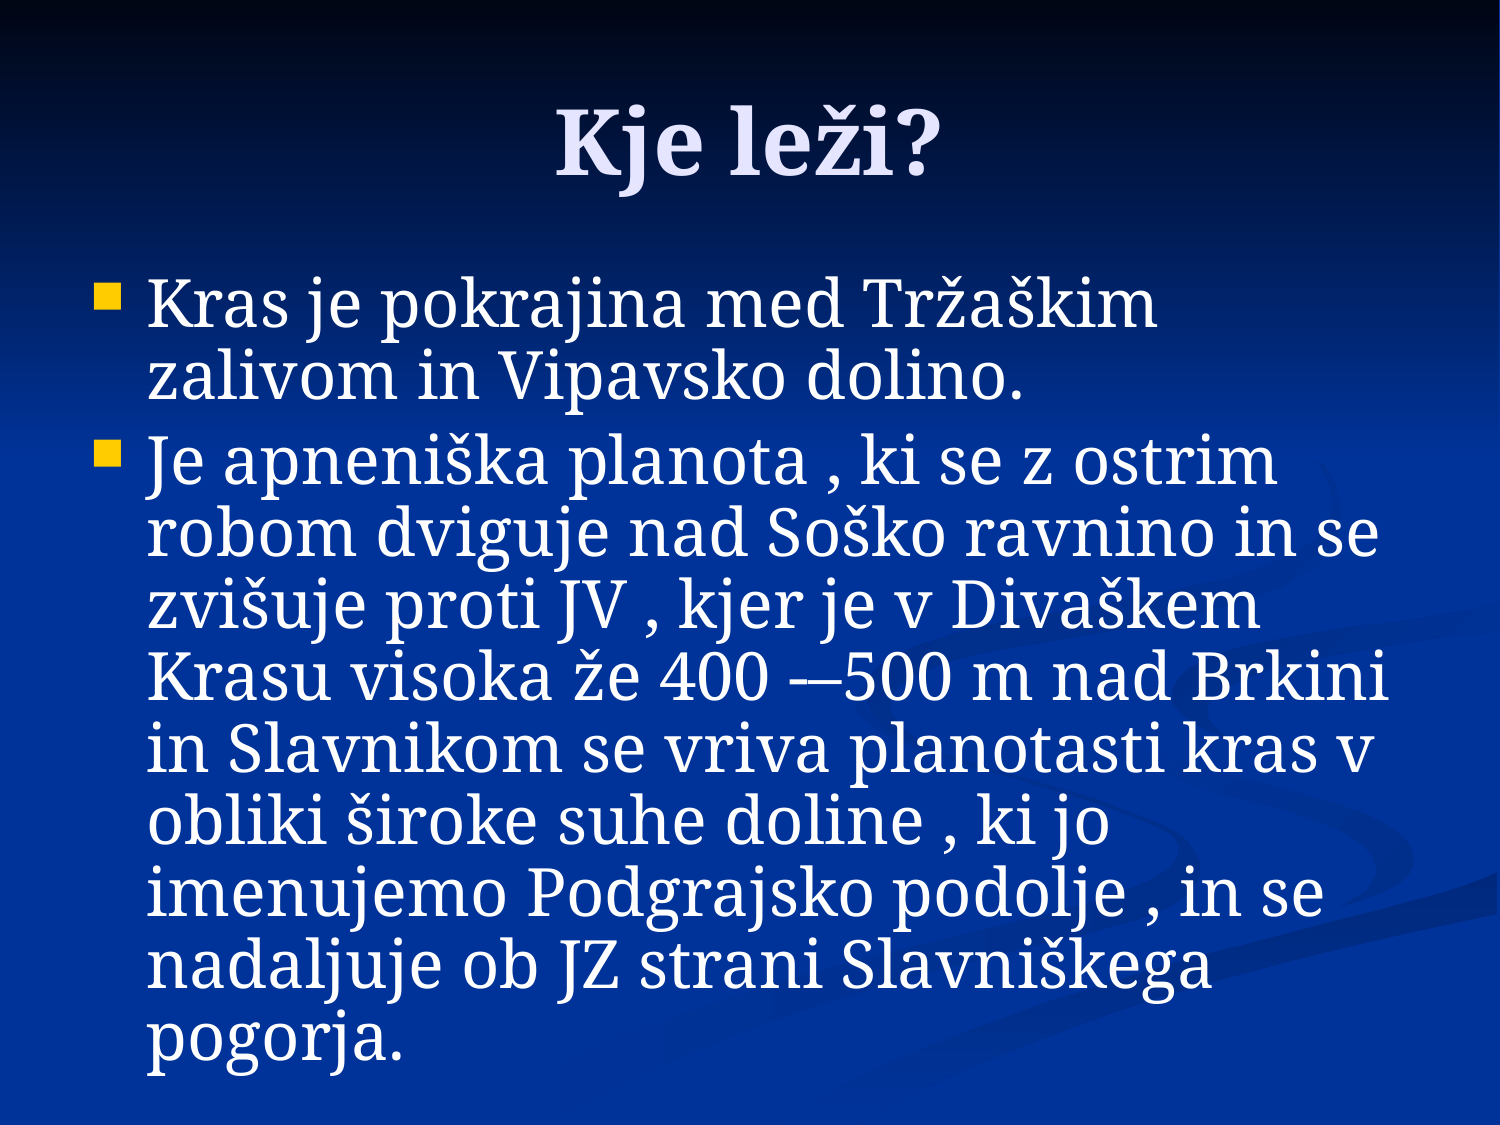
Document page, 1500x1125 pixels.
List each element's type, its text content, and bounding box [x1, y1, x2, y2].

list Kras je pokrajina med Tržaškim zalivom in Vipavsko dolino. Je apneniška planota , ki se z ostrim robom dviguje nad Soško ravnino in se zvišuje proti JV , kjer je v Divaškem Krasu visoka že 400 -–500 m nad Brkini in Slavnikom se vriva planotasti kras v obliki široke suhe doline , ki jo imenujemo Podgrajsko podolje , in se nadaljuje ob JZ strani Slavniškega pogorja. [75, 262, 1425, 1005]
title Kje leži? [75, 45, 1425, 233]
